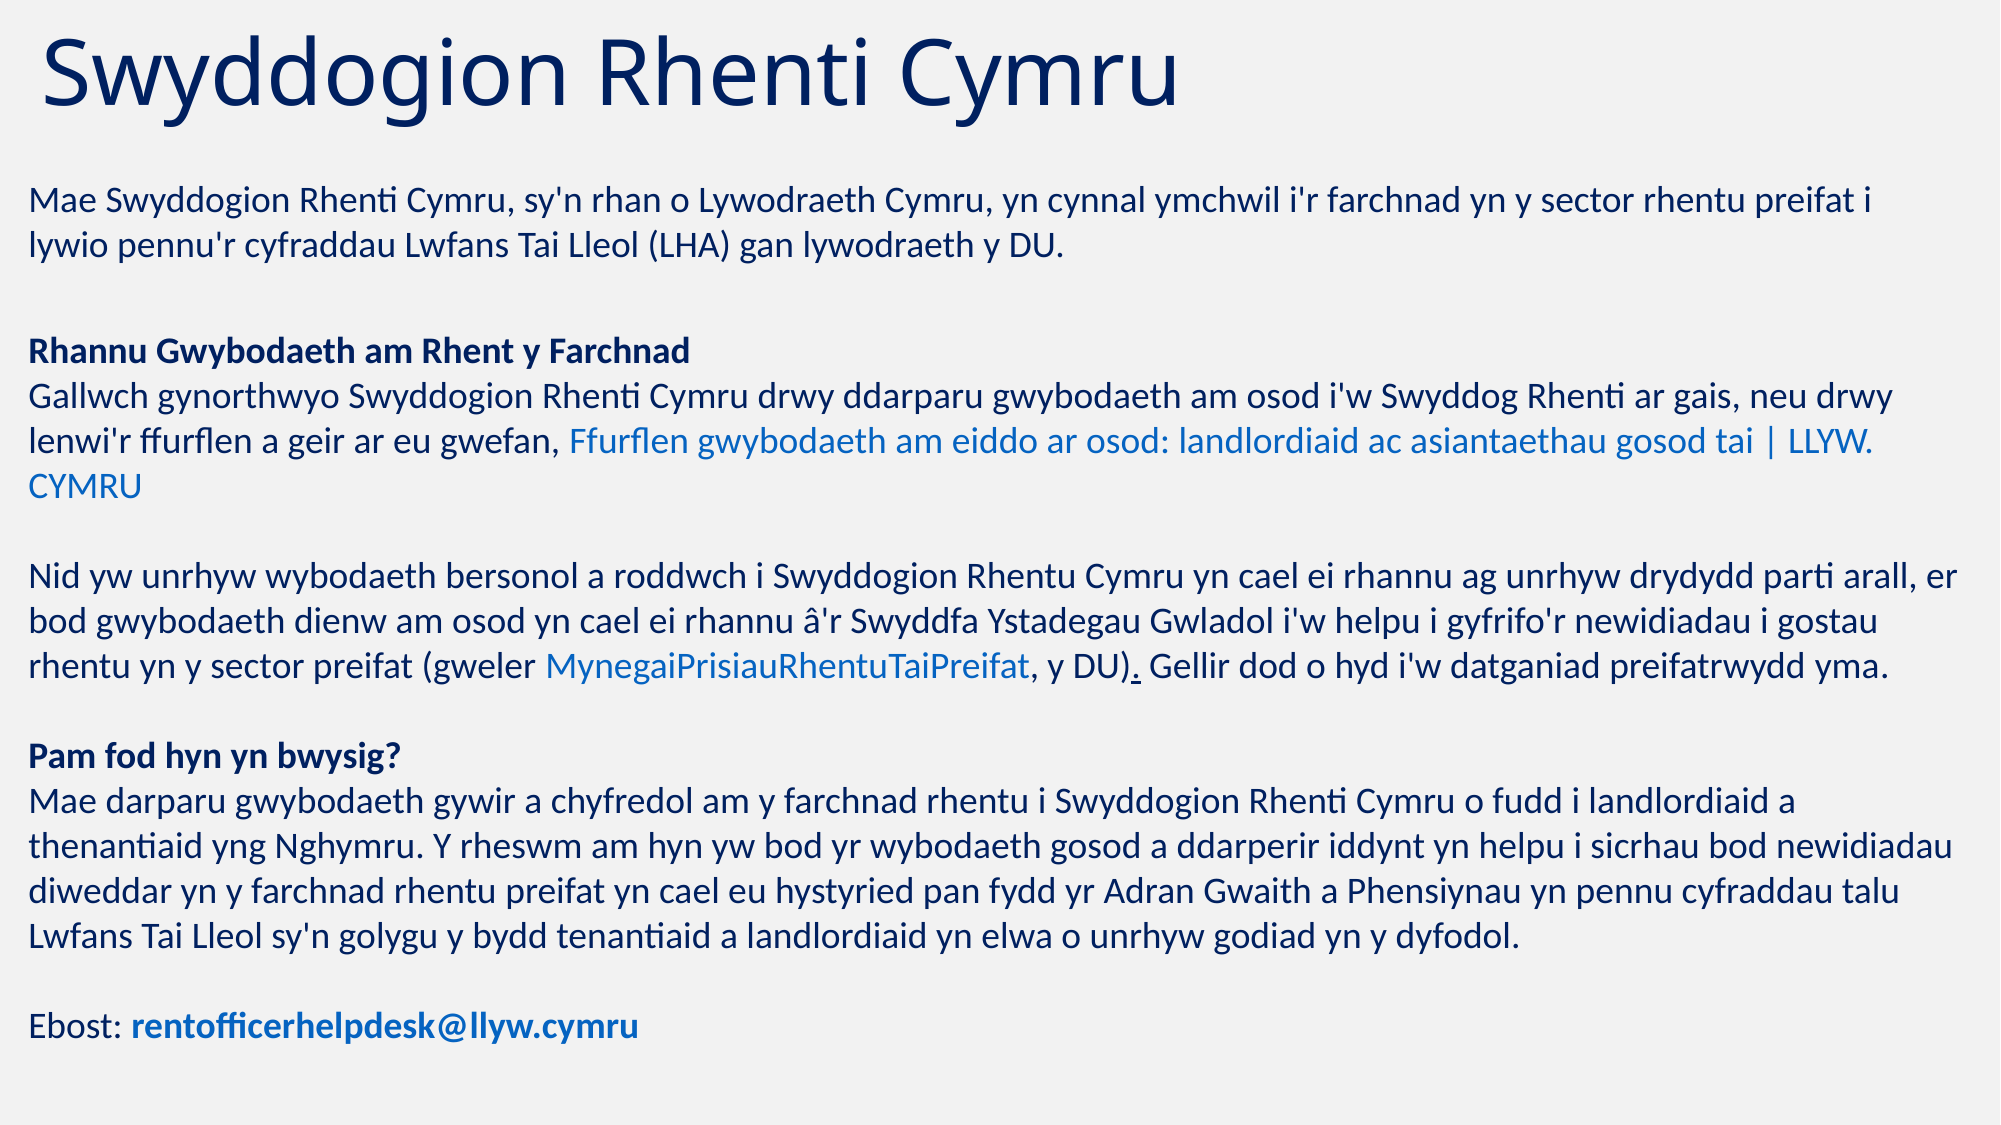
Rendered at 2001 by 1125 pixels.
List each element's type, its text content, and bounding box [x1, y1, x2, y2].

text_box Mae Swyddogion Rhenti Cymru, sy'n rhan o Lywodraeth Cymru, yn cynnal ymchwil i'r farchnad yn y sector rhentu preifat i lywio pennu'r cyfraddau Lwfans Tai Lleol (LHA) gan lywodraeth y DU. [13, 167, 1959, 319]
text_box Rhannu Gwybodaeth am Rhent y Farchnad Gallwch gynorthwyo Swyddogion Rhenti Cymru drwy ddarparu gwybodaeth am osod i'w Swyddog Rhenti ar gais, neu drwy lenwi'r ffurflen a geir ar eu gwefan, Ffurflen gwybodaeth am eiddo ar osod: landlordiaid ac asiantaethau gosod tai | LLYW.CYMRU Nid yw unrhyw wybodaeth bersonol a roddwch i Swyddogion Rhentu Cymru yn cael ei rhannu ag unrhyw drydydd parti arall, er bod gwybodaeth dienw am osod yn cael ei rhannu â'r Swyddfa Ystadegau Gwladol i'w helpu i gyfrifo'r newidiadau i gostau rhentu yn y sector preifat (gweler Mynegai Prisiau Rhentu Tai Preifat, y DU). Gellir dod o hyd i'w datganiad preifatrwydd yma. Pam fod hyn yn bwysig? Mae darparu gwybodaeth gywir a chyfredol am y farchnad rhentu i Swyddogion Rhenti Cymru o fudd i landlordiaid a thenantiaid yng Nghymru. Y rheswm am hyn yw bod yr wybodaeth gosod a ddarperir iddynt yn helpu i sicrhau bod newidiadau diweddar yn y farchnad rhentu preifat yn cael eu hystyried pan fydd yr Adran Gwaith a Phensiynau yn pennu cyfraddau talu Lwfans Tai Lleol sy'n golygu y bydd tenantiaid a landlordiaid yn elwa o unrhyw godiad yn y dyfodol. Ebost: rentofficerhelpdesk@llyw.cymru [13, 318, 1987, 1061]
title Swyddogion Rhenti Cymru [26, 0, 1752, 185]
